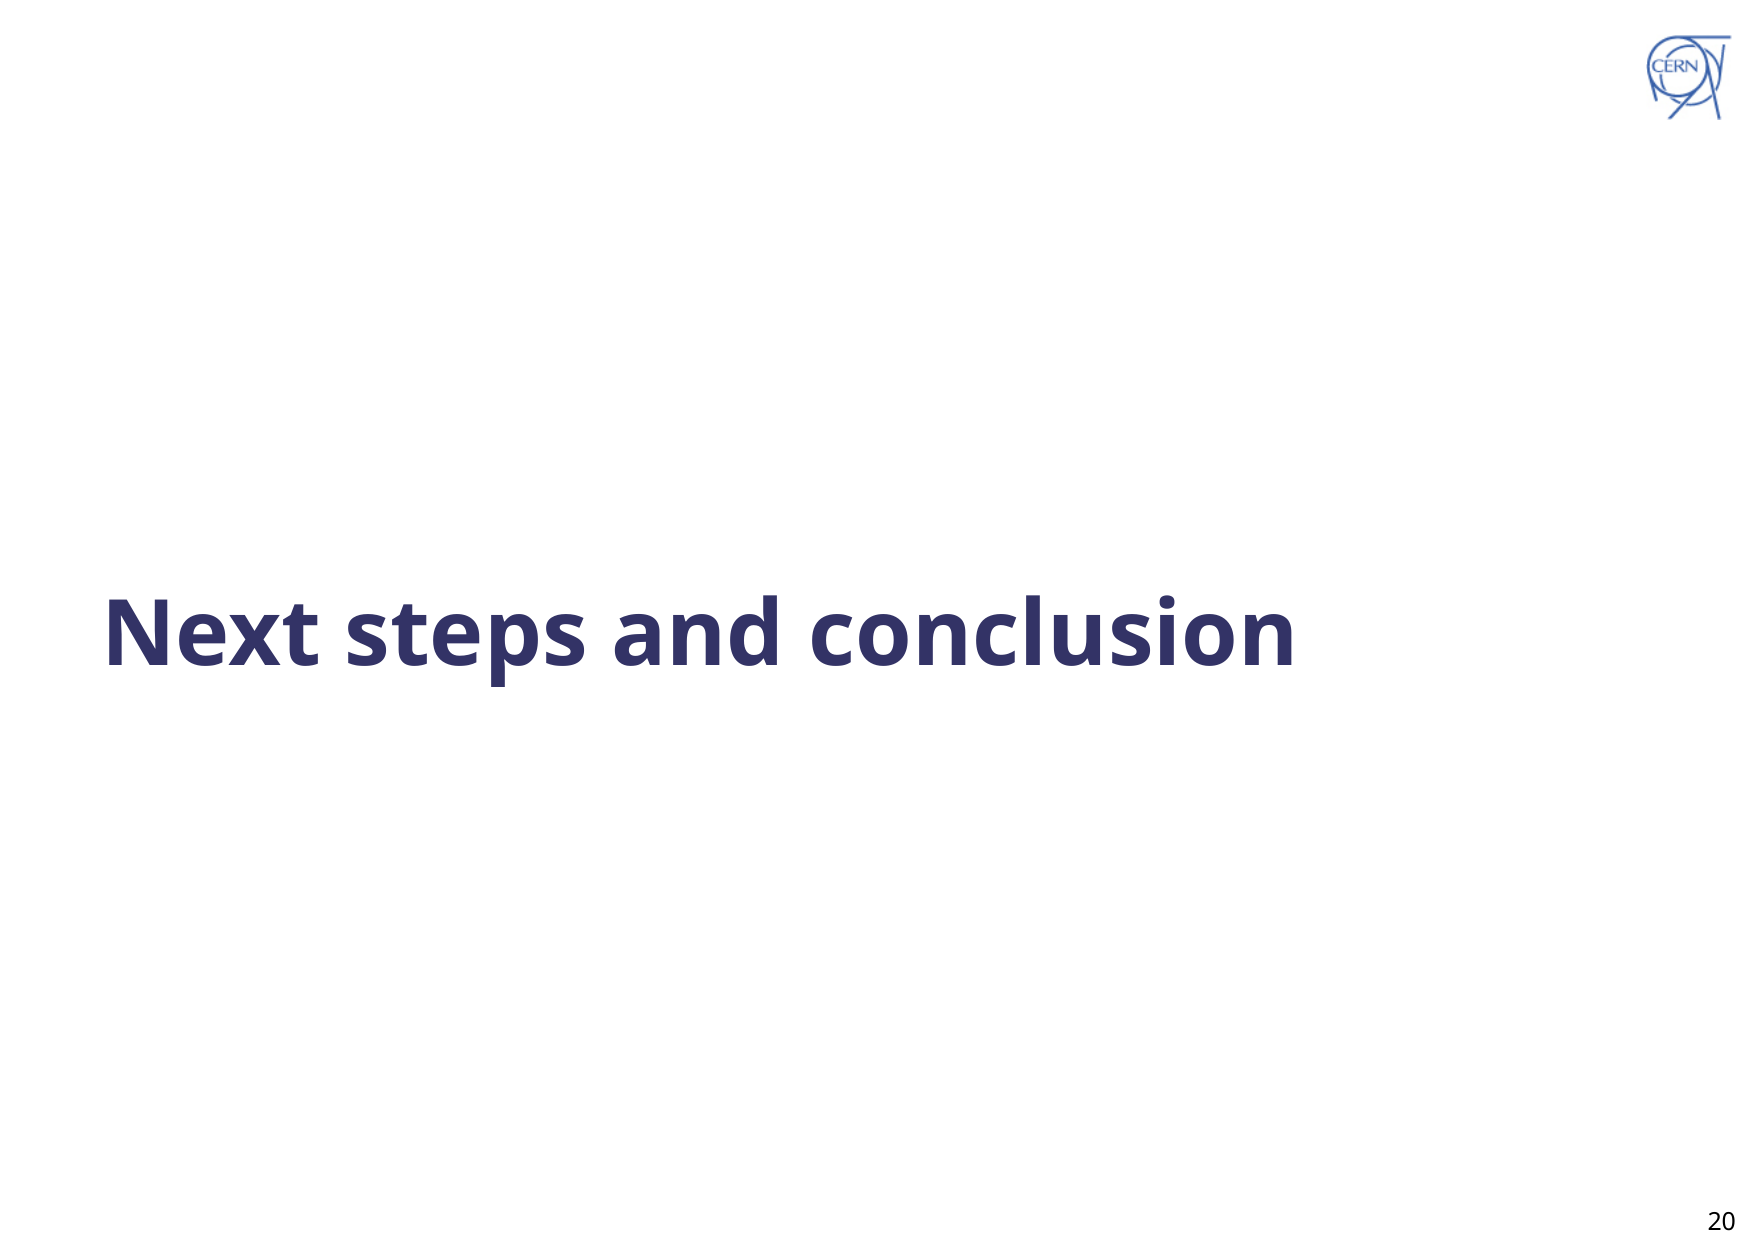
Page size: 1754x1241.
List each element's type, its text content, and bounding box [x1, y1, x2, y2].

title Next steps and conclusion [101, 540, 1658, 721]
picture [1646, 34, 1732, 120]
